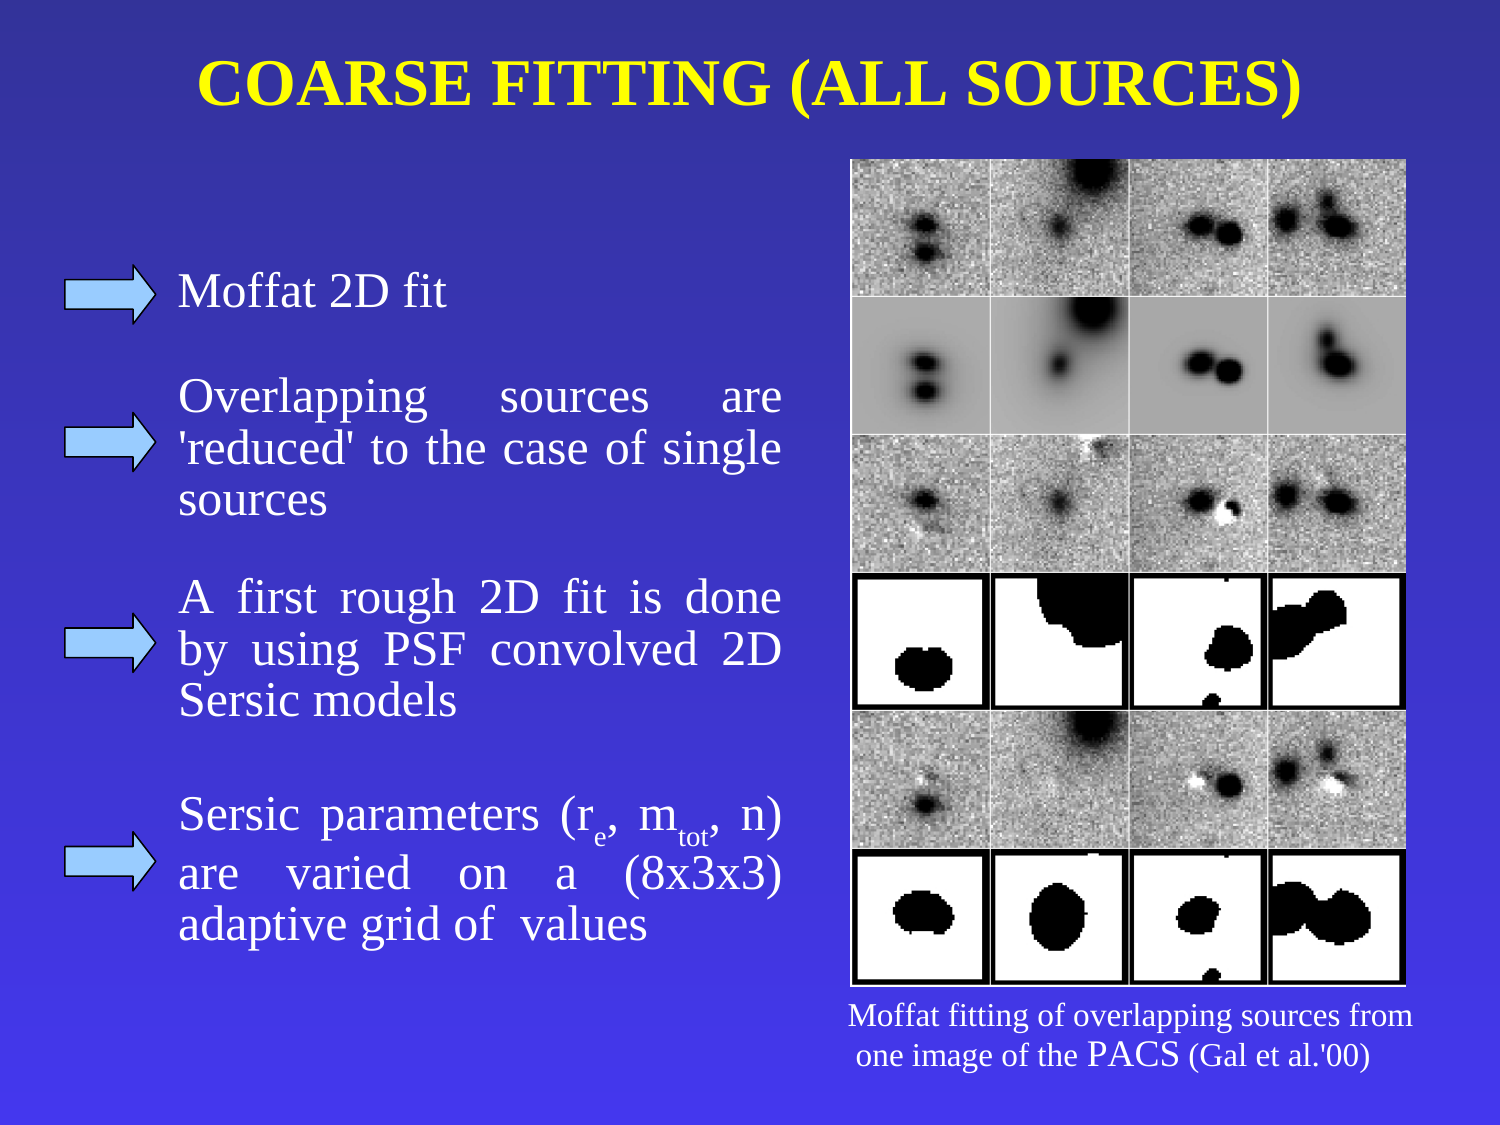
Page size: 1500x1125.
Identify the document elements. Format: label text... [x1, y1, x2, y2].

text_box [64, 831, 156, 891]
text_box Moffat 2D fit [162, 225, 479, 360]
text_box Sersic parameters (re, mtot, n) are varied on a (8x3x3) adaptive grid of values [163, 773, 798, 963]
text_box [64, 412, 156, 472]
text_box A first rough 2D fit is done by using PSF convolved 2D Sersic models [163, 555, 798, 745]
text_box COARSE FITTING (ALL SOURCES)‏ [0, 31, 1500, 130]
text_box [64, 264, 156, 325]
text_box Overlapping sources are 'reduced' to the case of single sources [163, 354, 798, 544]
text_box [64, 613, 156, 673]
picture [850, 159, 1406, 980]
text_box Moffat fitting of overlapping sources from one image of the PACS (Gal et al.'00)‏ [832, 980, 1436, 1094]
